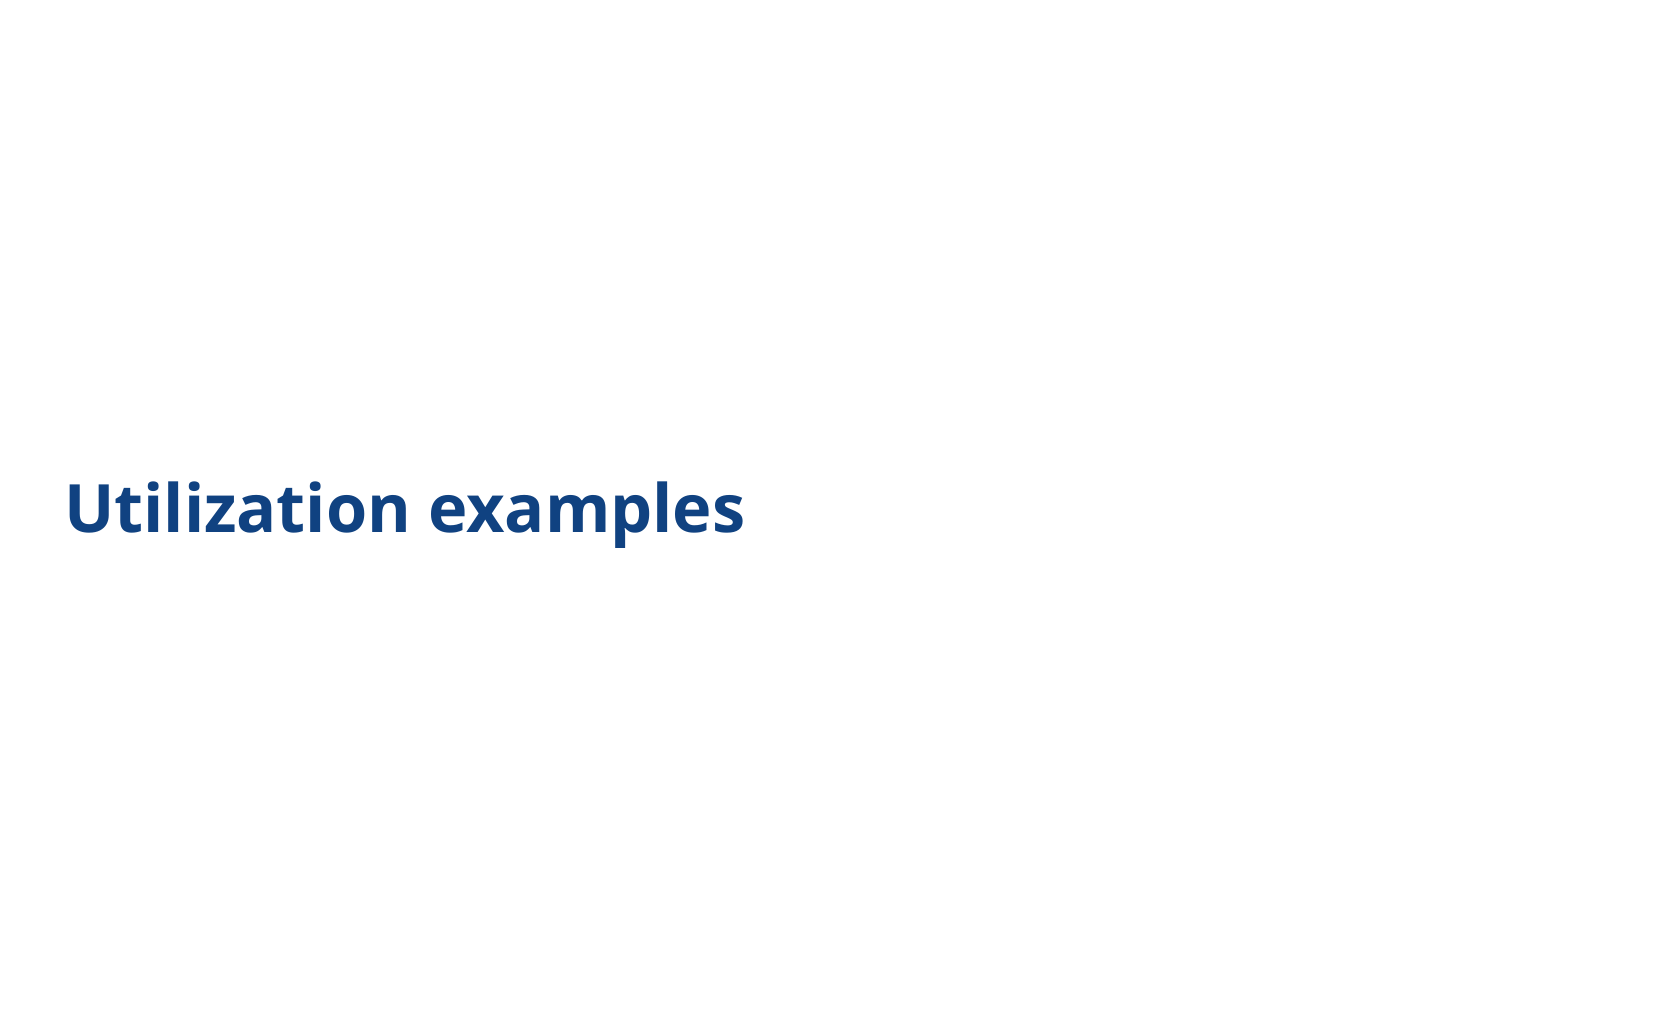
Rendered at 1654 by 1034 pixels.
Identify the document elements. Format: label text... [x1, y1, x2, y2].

title Utilization examples [64, 431, 1532, 582]
